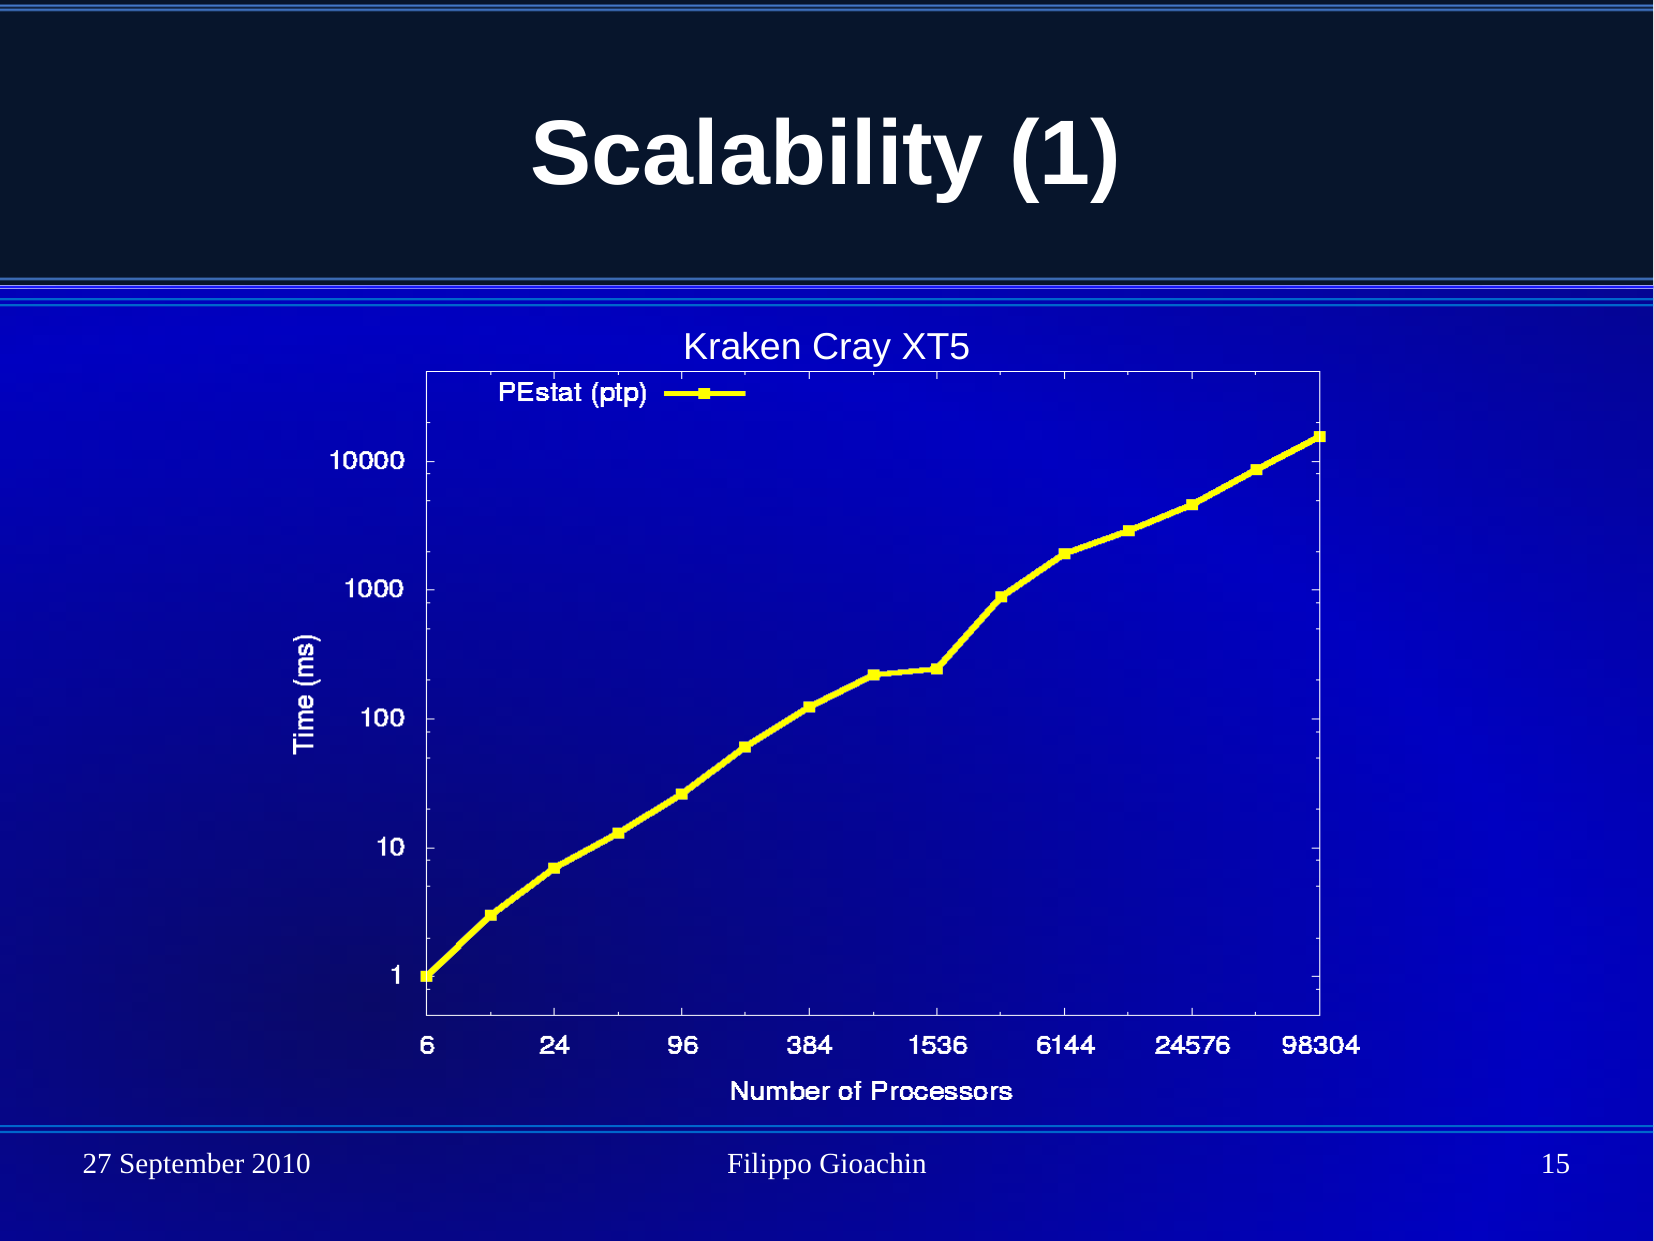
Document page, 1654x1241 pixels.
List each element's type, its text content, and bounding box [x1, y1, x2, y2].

picture [0, 289, 1654, 298]
picture [0, 1134, 1654, 1241]
title Scalability (1) [82, 49, 1571, 257]
picture [0, 307, 1654, 1125]
text_box Kraken Cray XT5 [668, 317, 985, 375]
picture [0, 0, 1654, 285]
